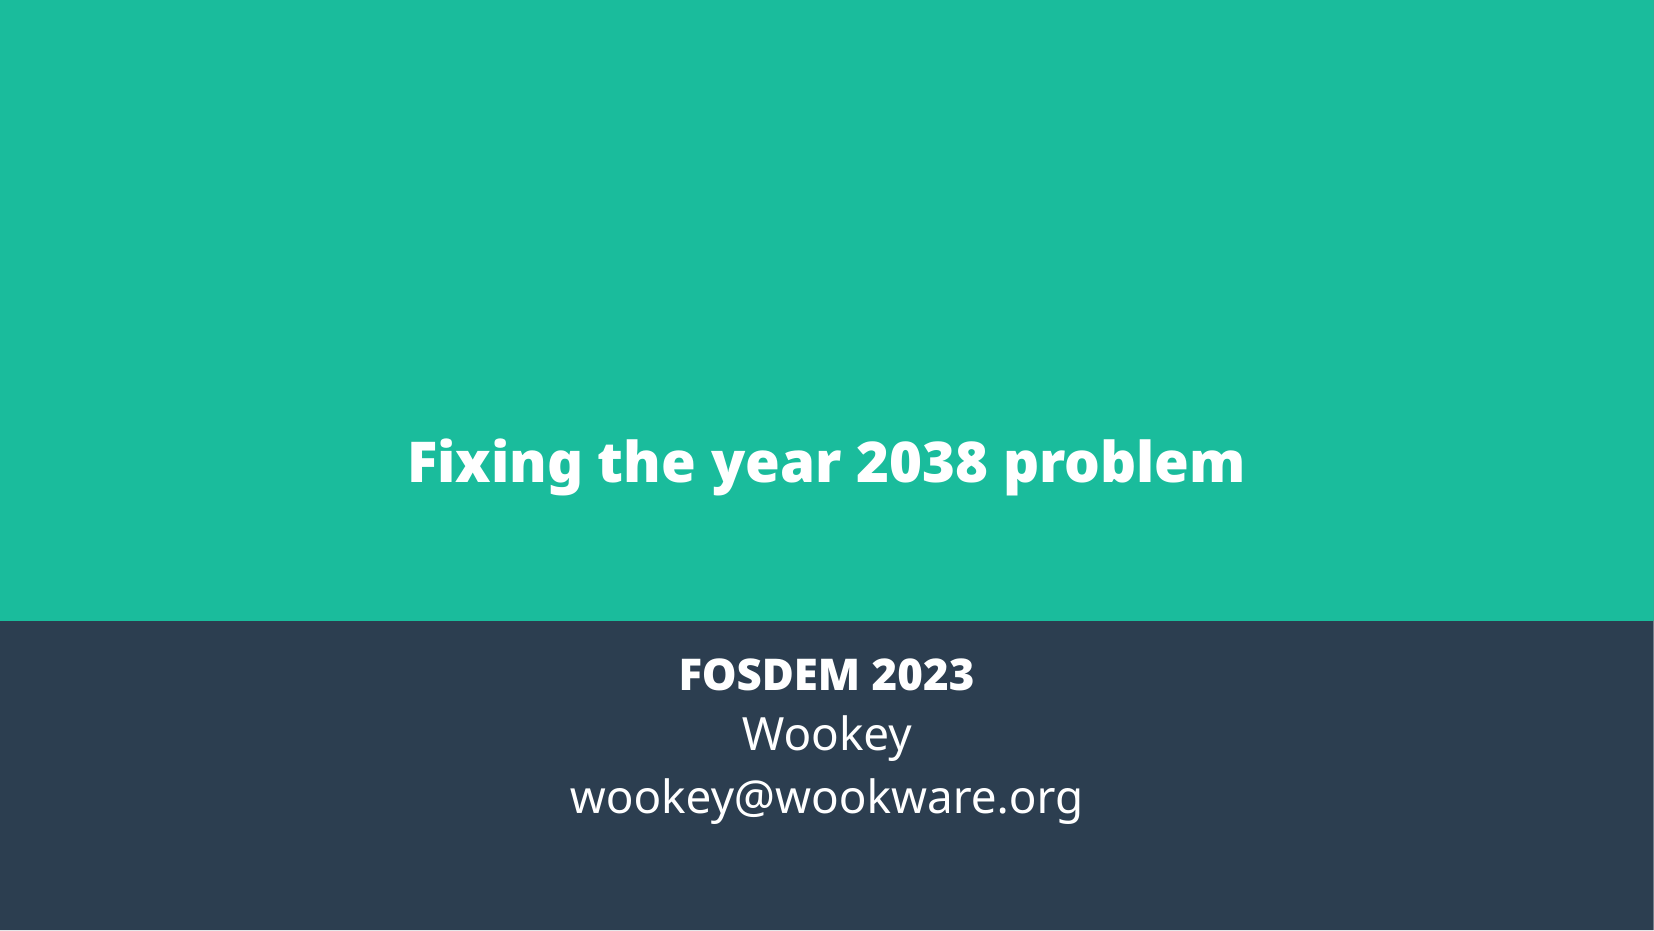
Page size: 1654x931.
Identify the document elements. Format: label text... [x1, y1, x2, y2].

subtitle Wookey wookey@wookware.org [59, 642, 1595, 886]
title Fixing the year 2038 problem FOSDEM 2023 [59, 383, 1595, 642]
